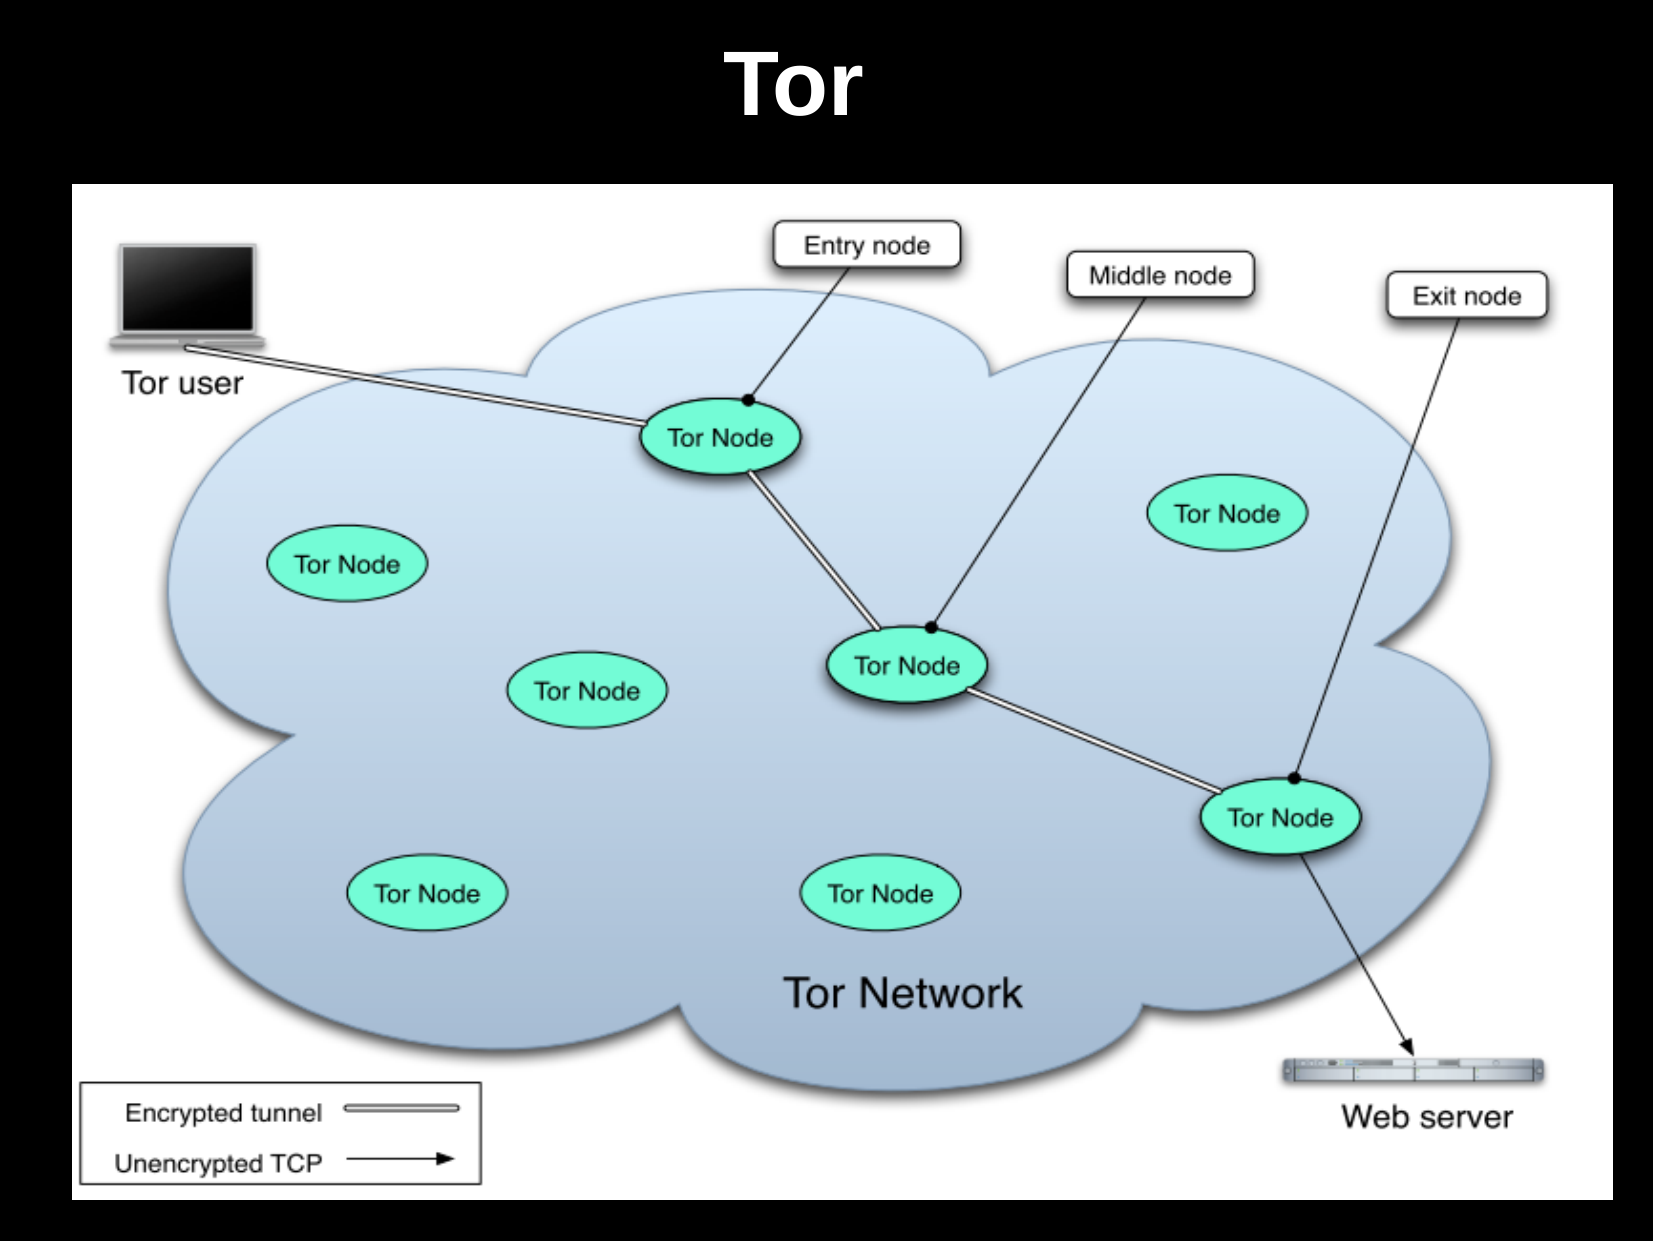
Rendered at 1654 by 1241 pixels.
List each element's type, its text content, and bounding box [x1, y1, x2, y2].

picture [72, 184, 1613, 1201]
title Tor [88, 0, 1501, 184]
